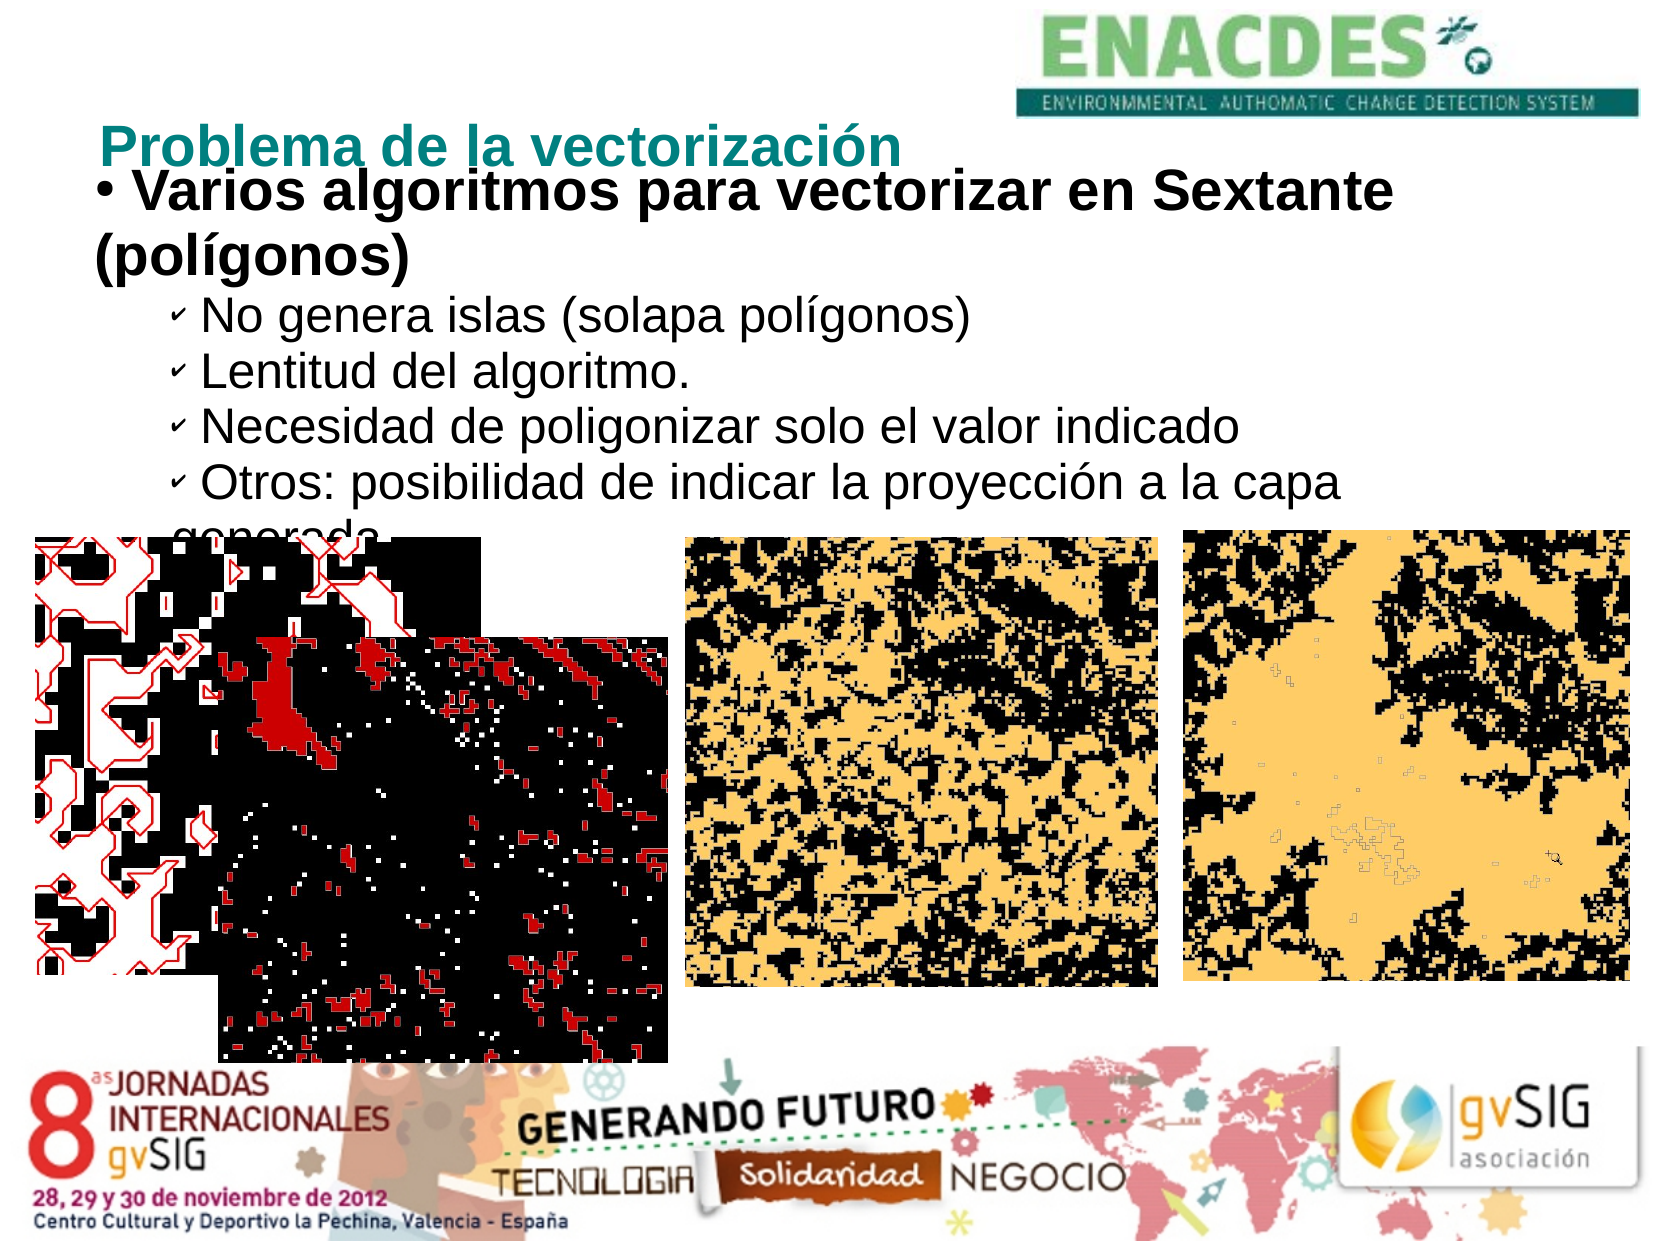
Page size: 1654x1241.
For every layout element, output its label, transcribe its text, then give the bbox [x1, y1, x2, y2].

text_box Problema de la vectorización [84, 106, 772, 197]
picture [0, 0, 1654, 1241]
subtitle Varios algoritmos para vectorizar en Sextante (polígonos) No genera islas (solapa polígonos) Lentitud del algoritmo. Necesidad de poligonizar solo el valor indicado Otros: posibilidad de indicar la proyección a la capa generada [94, 191, 1550, 532]
